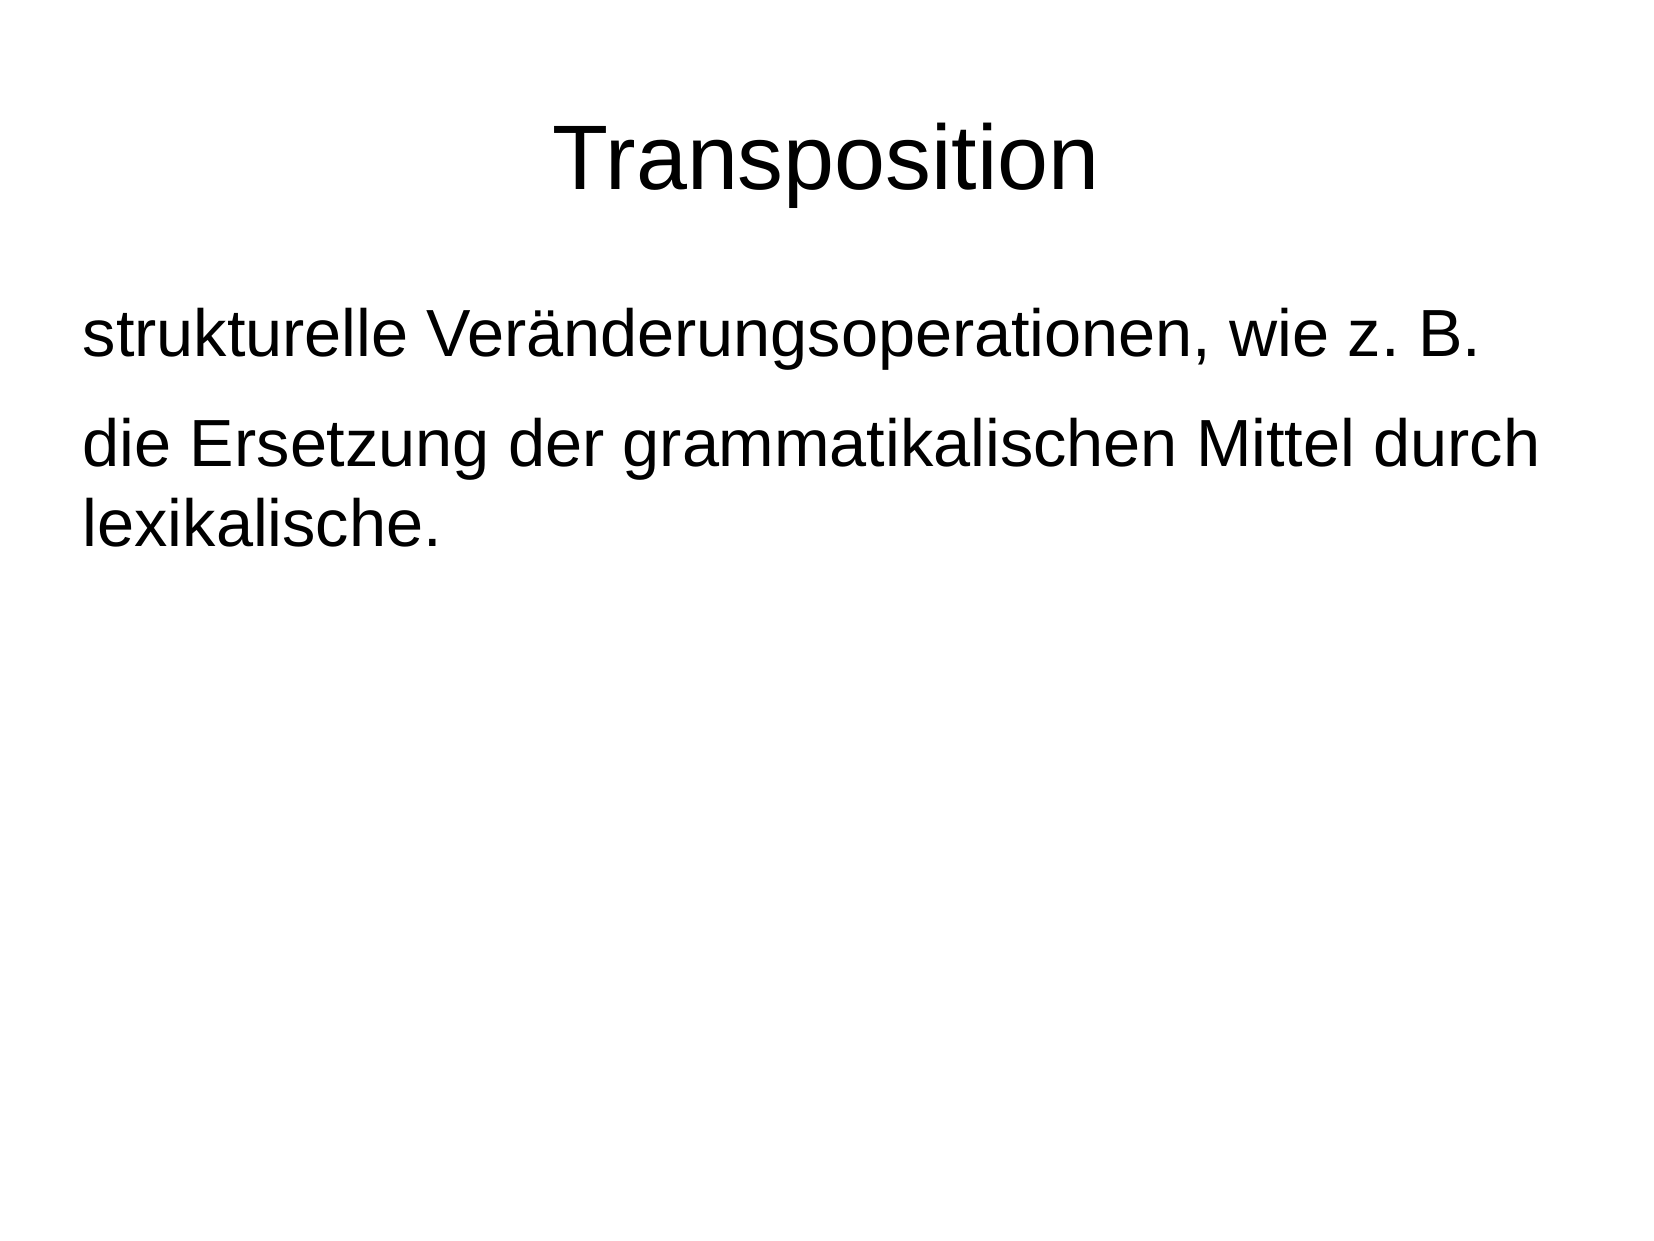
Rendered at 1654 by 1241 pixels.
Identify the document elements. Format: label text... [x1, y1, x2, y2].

list strukturelle Veränderungsoperationen, wie z. B. die Ersetzung der grammatikalischen Mittel durch lexikalische. [82, 290, 1571, 1010]
title Transposition [82, 49, 1571, 257]
